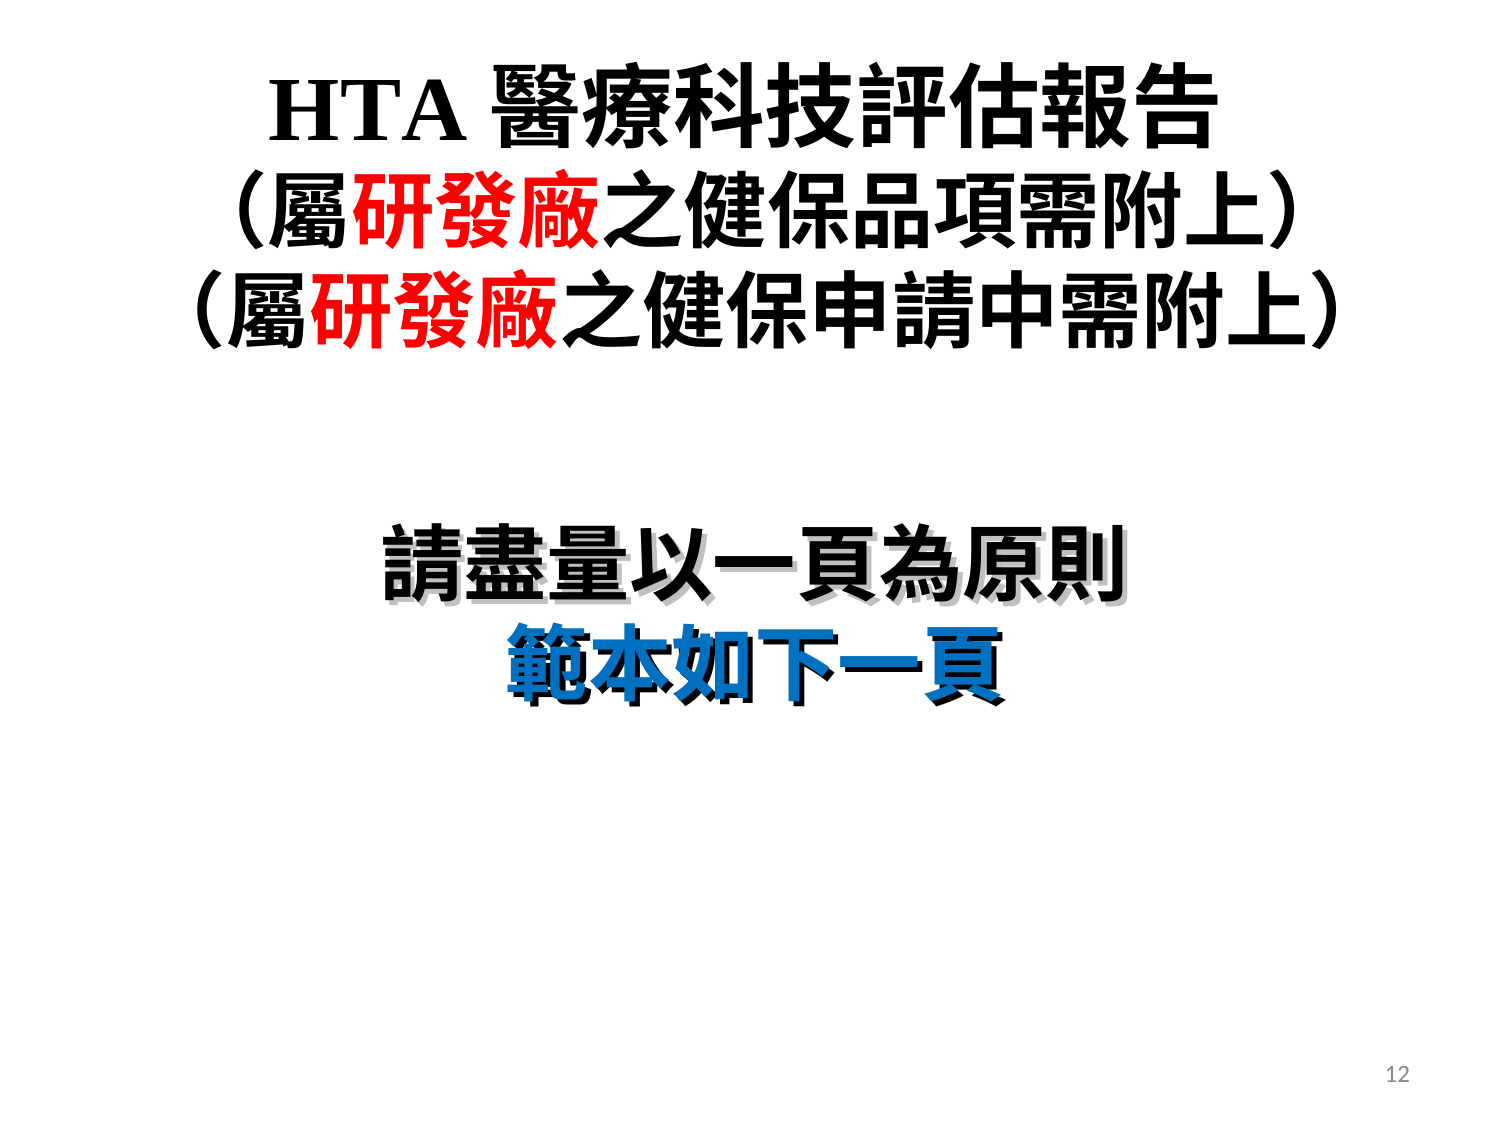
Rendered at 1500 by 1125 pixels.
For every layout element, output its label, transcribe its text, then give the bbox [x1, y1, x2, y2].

text_box <編號> [1074, 1042, 1426, 1103]
title HTA醫療科技評估報告 （屬研發廠之健保品項需附上） （屬研發廠之健保申請中需附上） [33, 45, 1459, 362]
text_box 請盡量以一頁為原則 範本如下一頁 [339, 503, 1171, 719]
